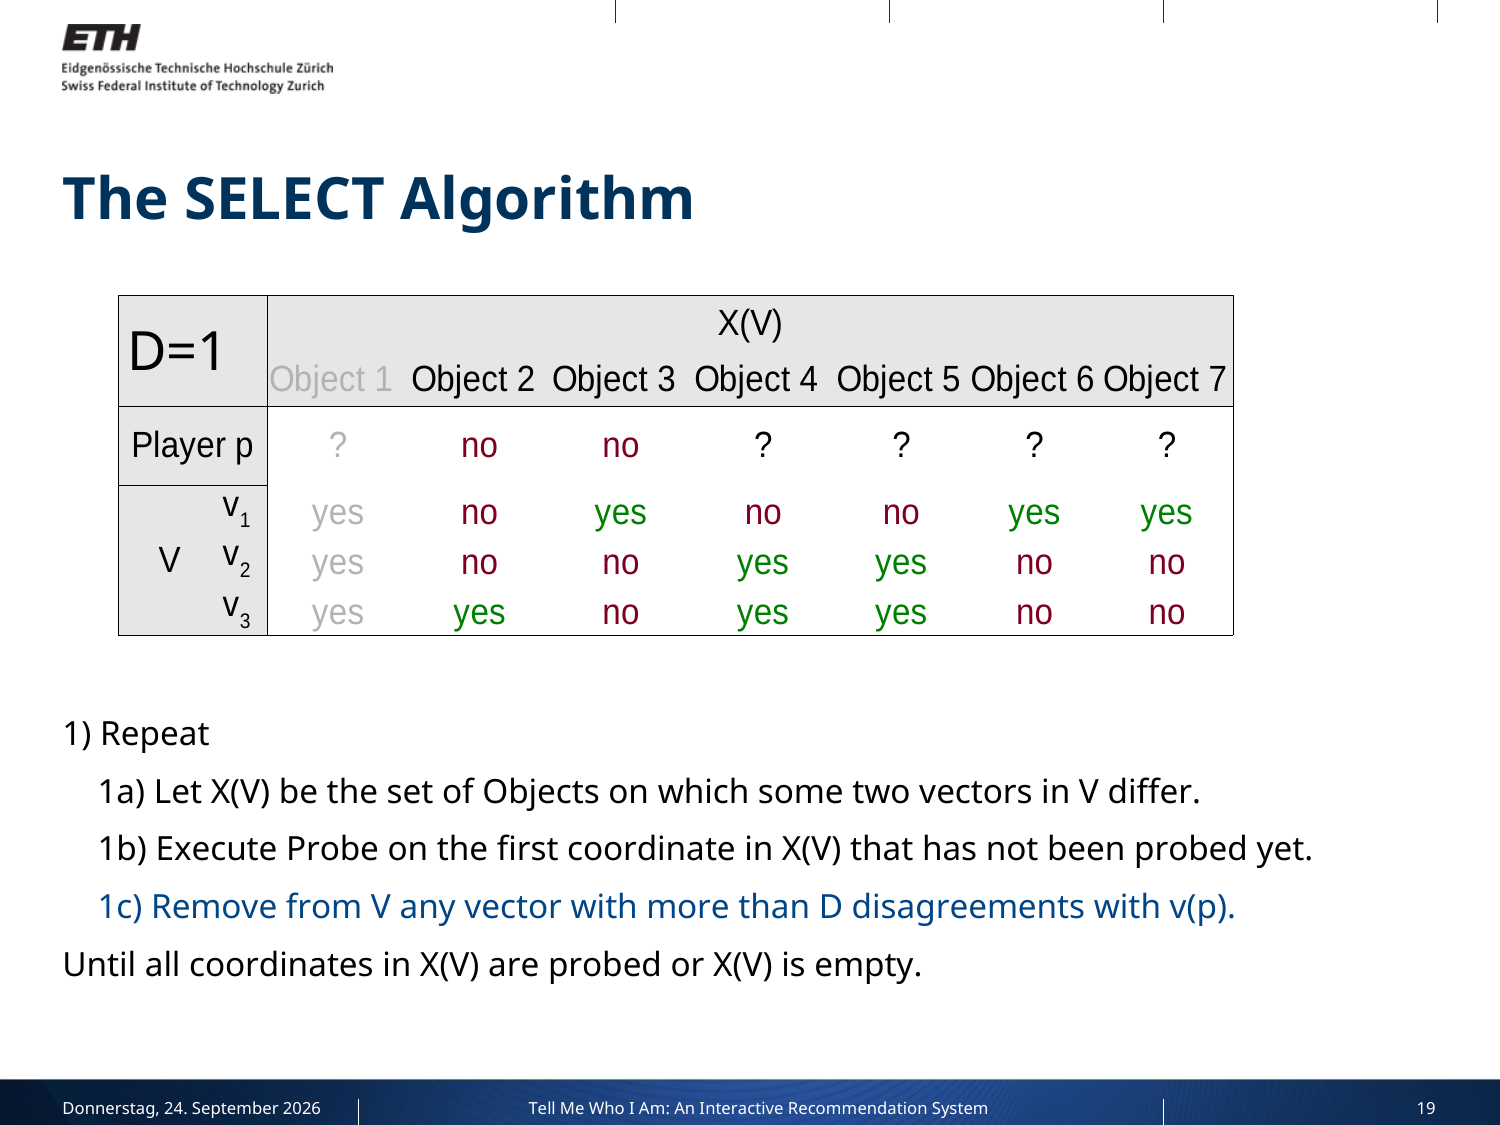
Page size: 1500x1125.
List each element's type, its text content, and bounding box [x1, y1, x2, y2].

title The SELECT Algorithm [62, 157, 1438, 296]
text_box D=1 [112, 309, 264, 389]
picture [0, 1078, 1500, 1125]
list 1) Repeat 1a) Let X(V) be the set of Objects on which some two vectors in V differ. 1b) Execute Probe on the first coordinate in X(V) that has not been probed yet. 1c) Remove from V any vector with more than D disagreements with v(p). Until all coordinates in X(V) are probed or X(V) is empty. [62, 709, 1438, 1066]
picture [62, 24, 333, 94]
chart [118, 295, 1236, 638]
